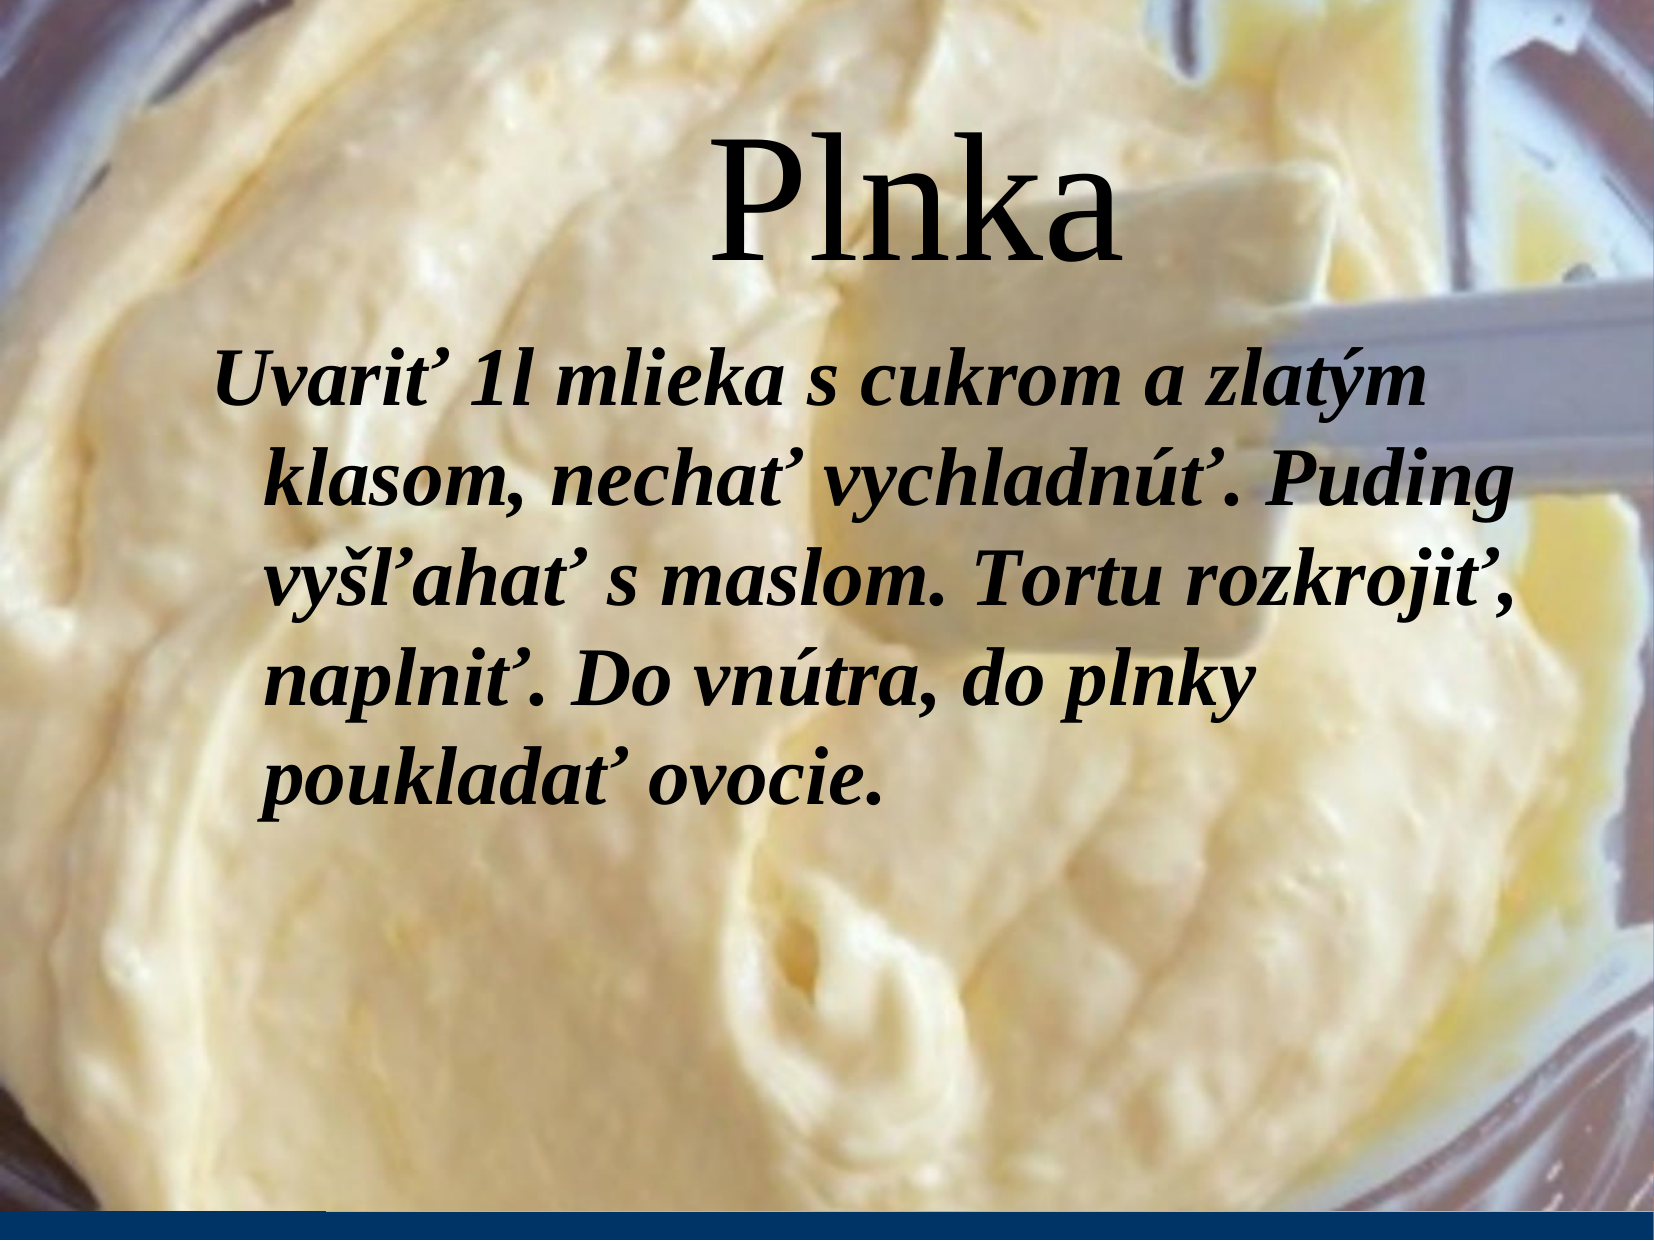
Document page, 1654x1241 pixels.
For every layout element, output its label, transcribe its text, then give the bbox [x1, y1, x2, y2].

picture [0, 0, 1654, 1211]
list Plnka [155, 75, 1595, 298]
list Uvariť 1l mlieka s cukrom a zlatým klasom, nechať vychladnúť. Puding vyšľahať s maslom. Tortu rozkrojiť, naplniť. Do vnútra, do plnky poukladať ovocie. [121, 322, 1561, 1132]
